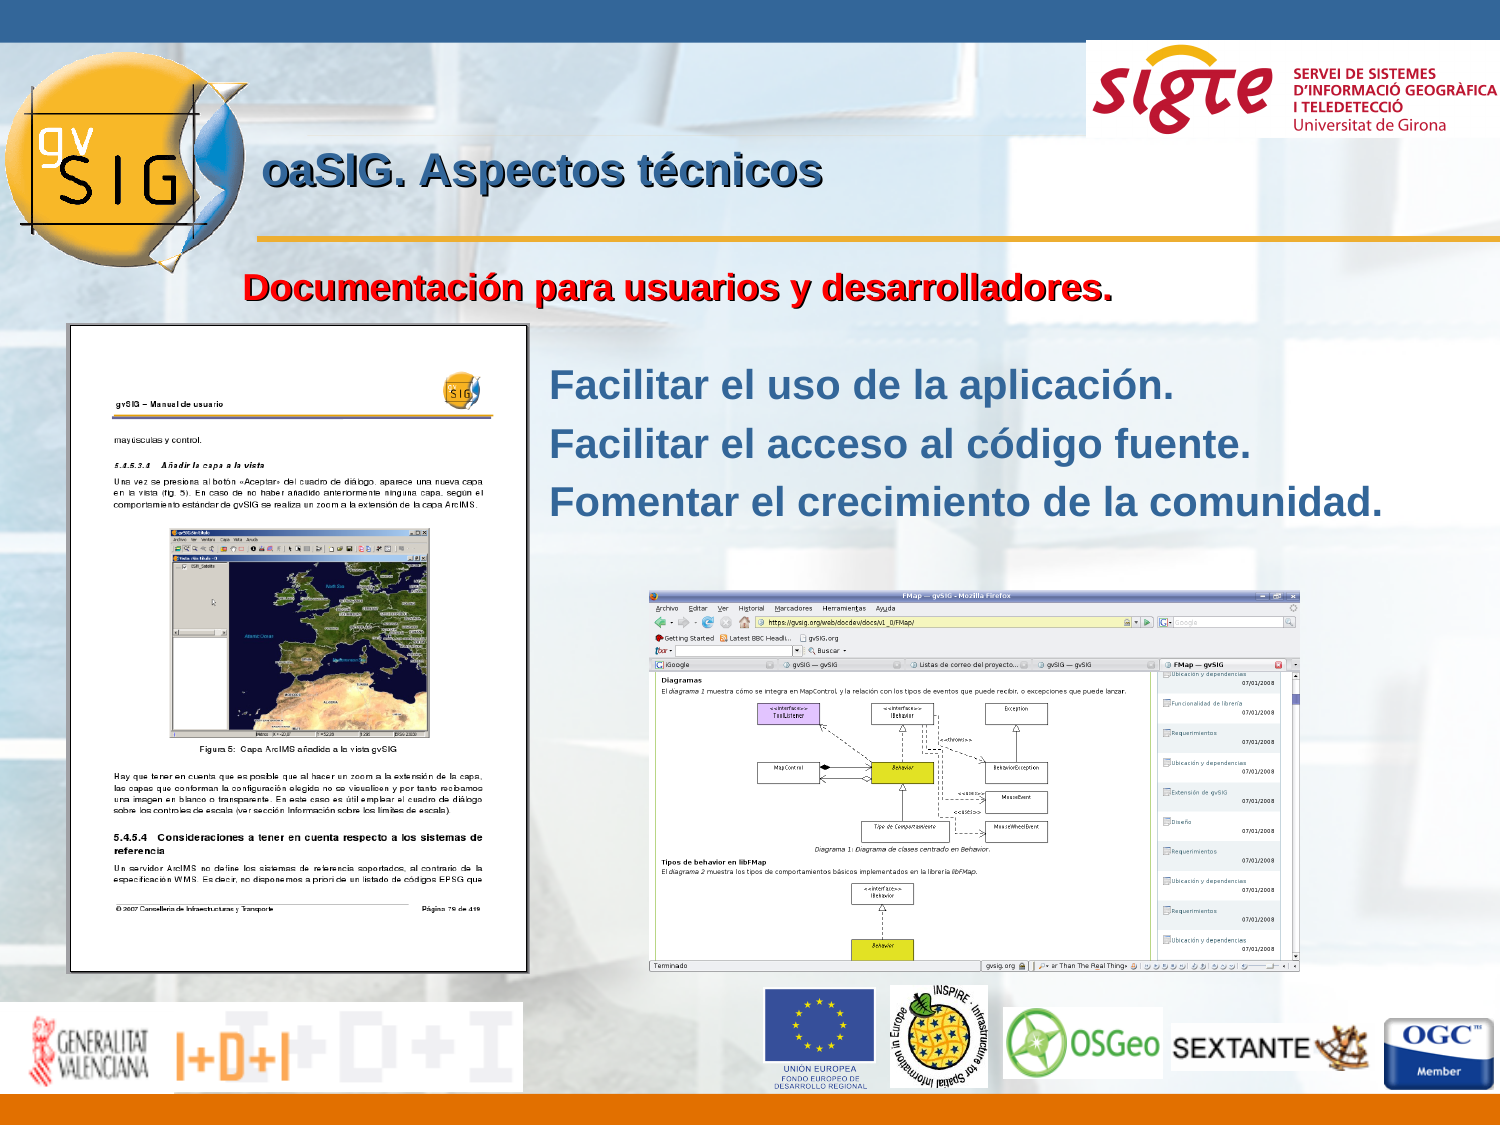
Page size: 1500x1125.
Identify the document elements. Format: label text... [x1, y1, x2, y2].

text_box oaSIG. Aspectos técnicos [246, 138, 1392, 207]
picture [0, 1002, 523, 1094]
text_box Documentación para usuarios y desarrolladores. [227, 260, 1500, 322]
picture [890, 985, 988, 1088]
picture [66, 323, 530, 974]
picture [1171, 1023, 1375, 1071]
list Facilitar el uso de la aplicación. Facilitar el acceso al código fuente. Fomentar el crecimiento de la comunidad. [443, 322, 1480, 547]
picture [763, 987, 876, 1089]
picture [649, 590, 1300, 972]
picture [1086, 40, 1500, 138]
picture [1003, 1007, 1163, 1079]
picture [1384, 1018, 1494, 1090]
picture [0, 49, 250, 276]
